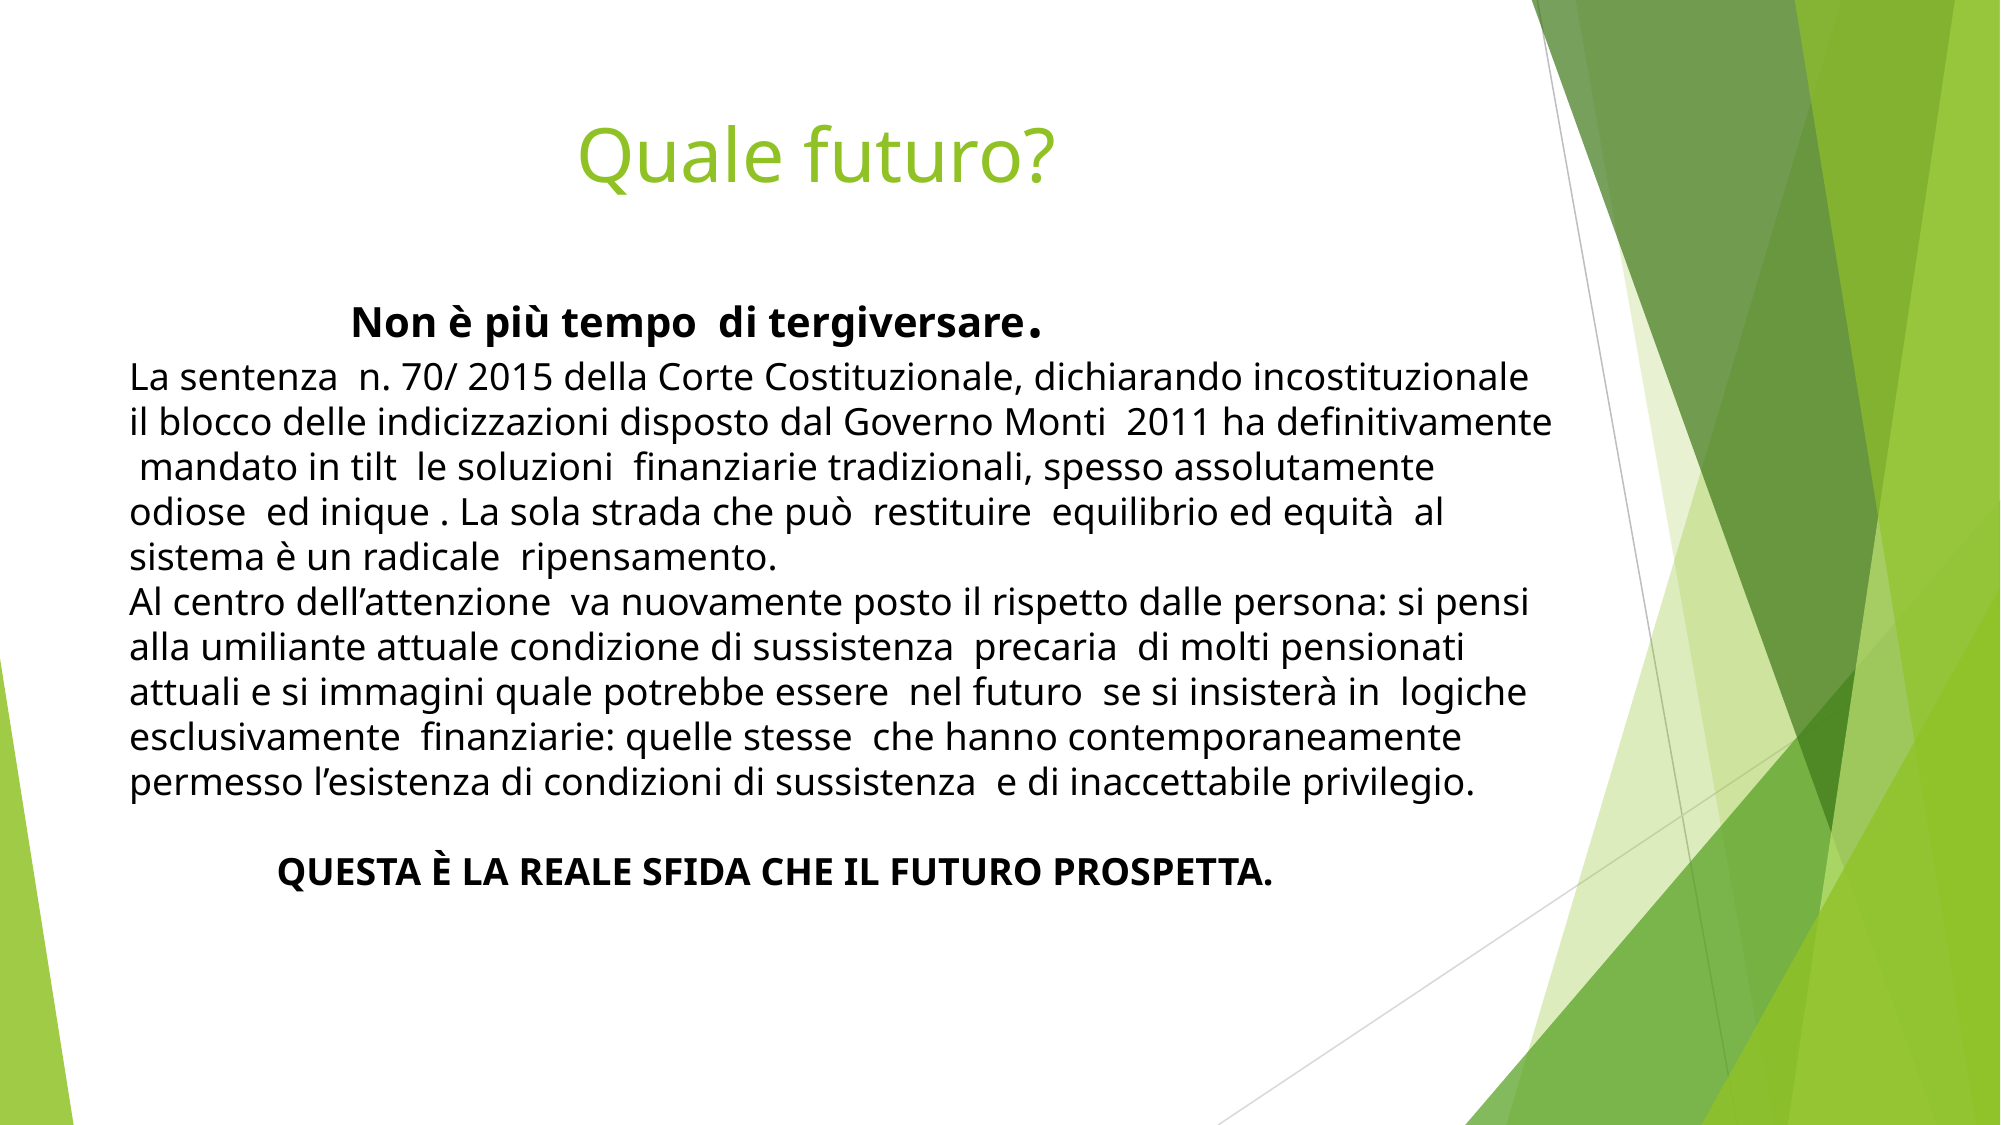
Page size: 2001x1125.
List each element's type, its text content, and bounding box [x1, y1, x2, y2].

title Quale futuro? [111, 99, 1522, 317]
title Non è più tempo di tergiversare. La sentenza n. 70/ 2015 della Corte Costituzionale, dichiarando incostituzionale il blocco delle indicizzazioni disposto dal Governo Monti 2011 ha definitivamente mandato in tilt le soluzioni finanziarie tradizionali, spesso assolutamente odiose ed inique . La sola strada che può restituire equilibrio ed equità al sistema è un radicale ripensamento. Al centro dell’attenzione va nuovamente posto il rispetto dalle persona: si pensi alla umiliante attuale condizione di sussistenza precaria di molti pensionati attuali e si immagini quale potrebbe essere nel futuro se si insisterà in logiche esclusivamente finanziarie: quelle stesse che hanno contemporaneamente permesso l’esistenza di condizioni di sussistenza e di inaccettabile privilegio. Questa è la reale sfida che il futuro prospetta. [114, 255, 1570, 988]
